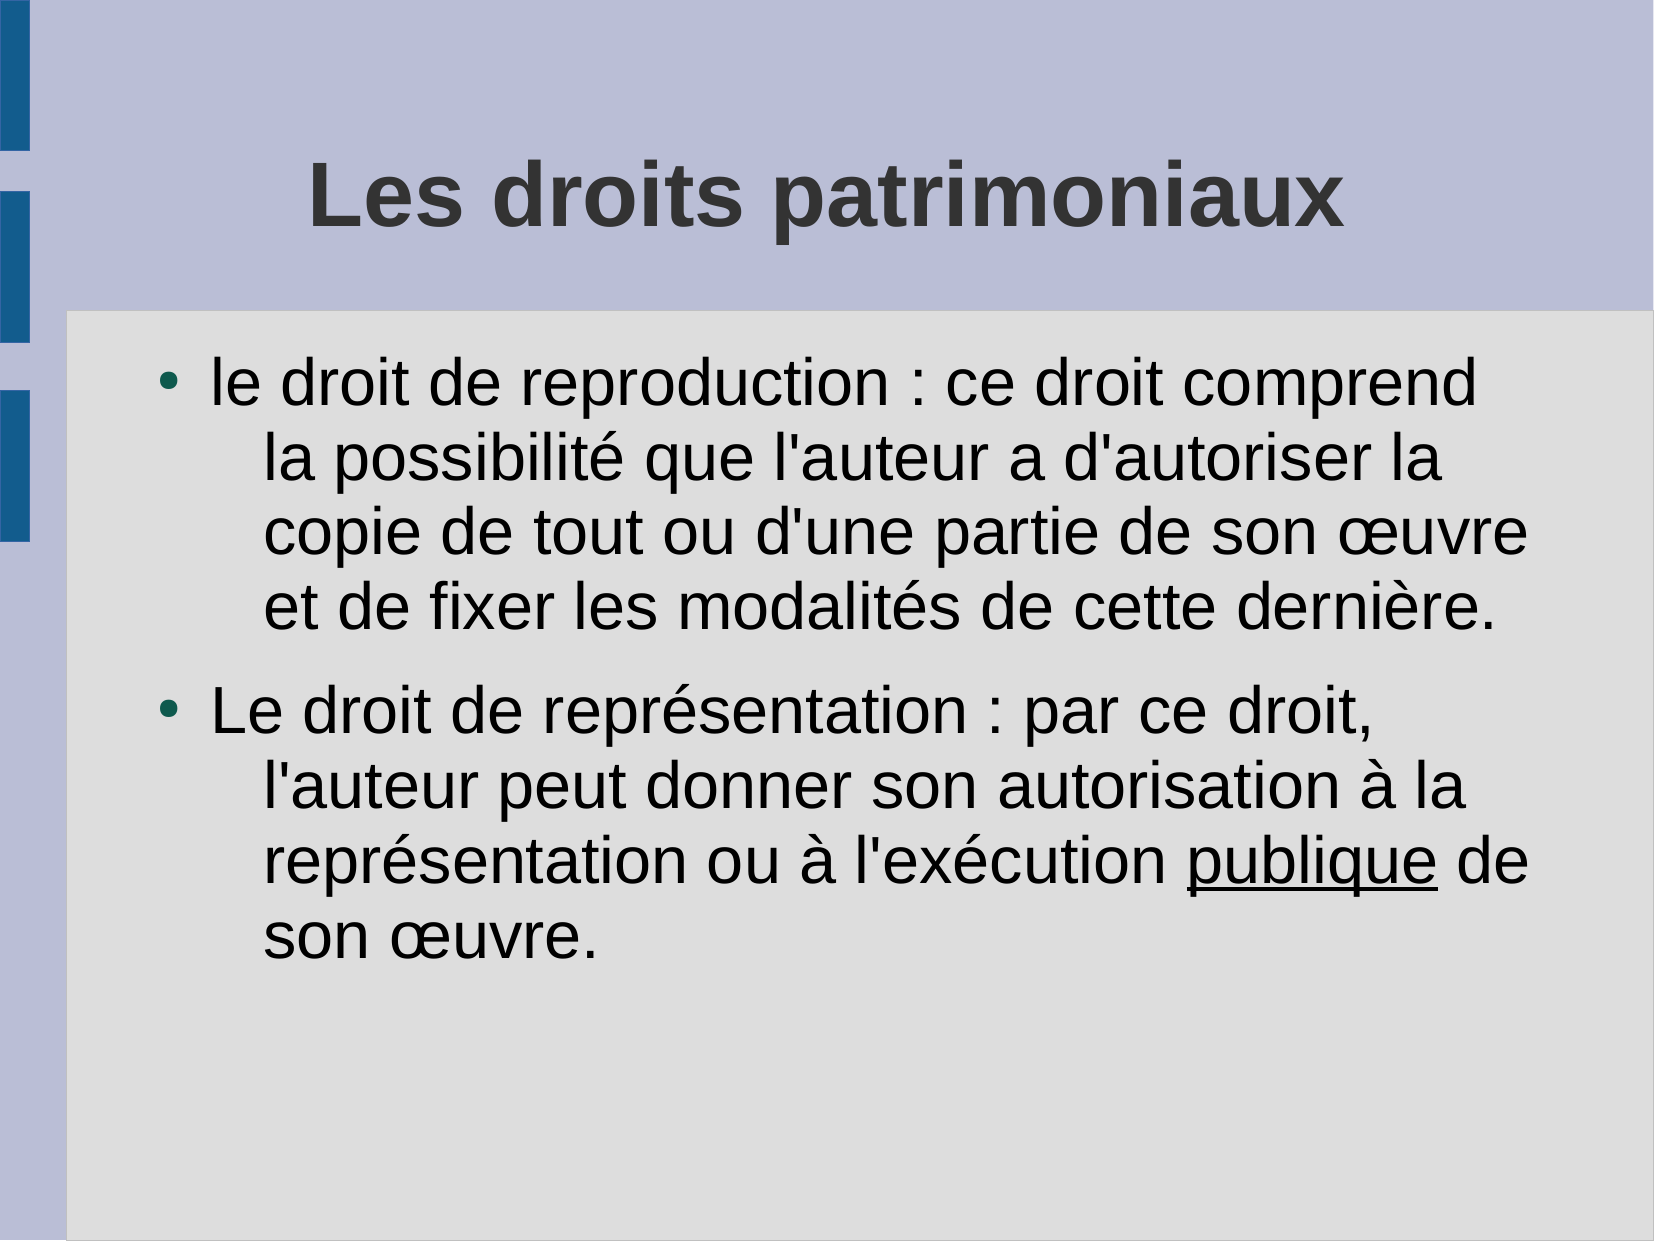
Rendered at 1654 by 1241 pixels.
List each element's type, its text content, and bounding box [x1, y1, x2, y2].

list le droit de reproduction : ce droit comprend la possibilité que l'auteur a d'autoriser la copie de tout ou d'une partie de son œuvre et de fixer les modalités de cette dernière. Le droit de représentation : par ce droit, l'auteur peut donner son autorisation à la représentation ou à l'exécution publique de son œuvre. [121, 344, 1534, 1127]
title Les droits patrimoniaux [121, 91, 1534, 299]
